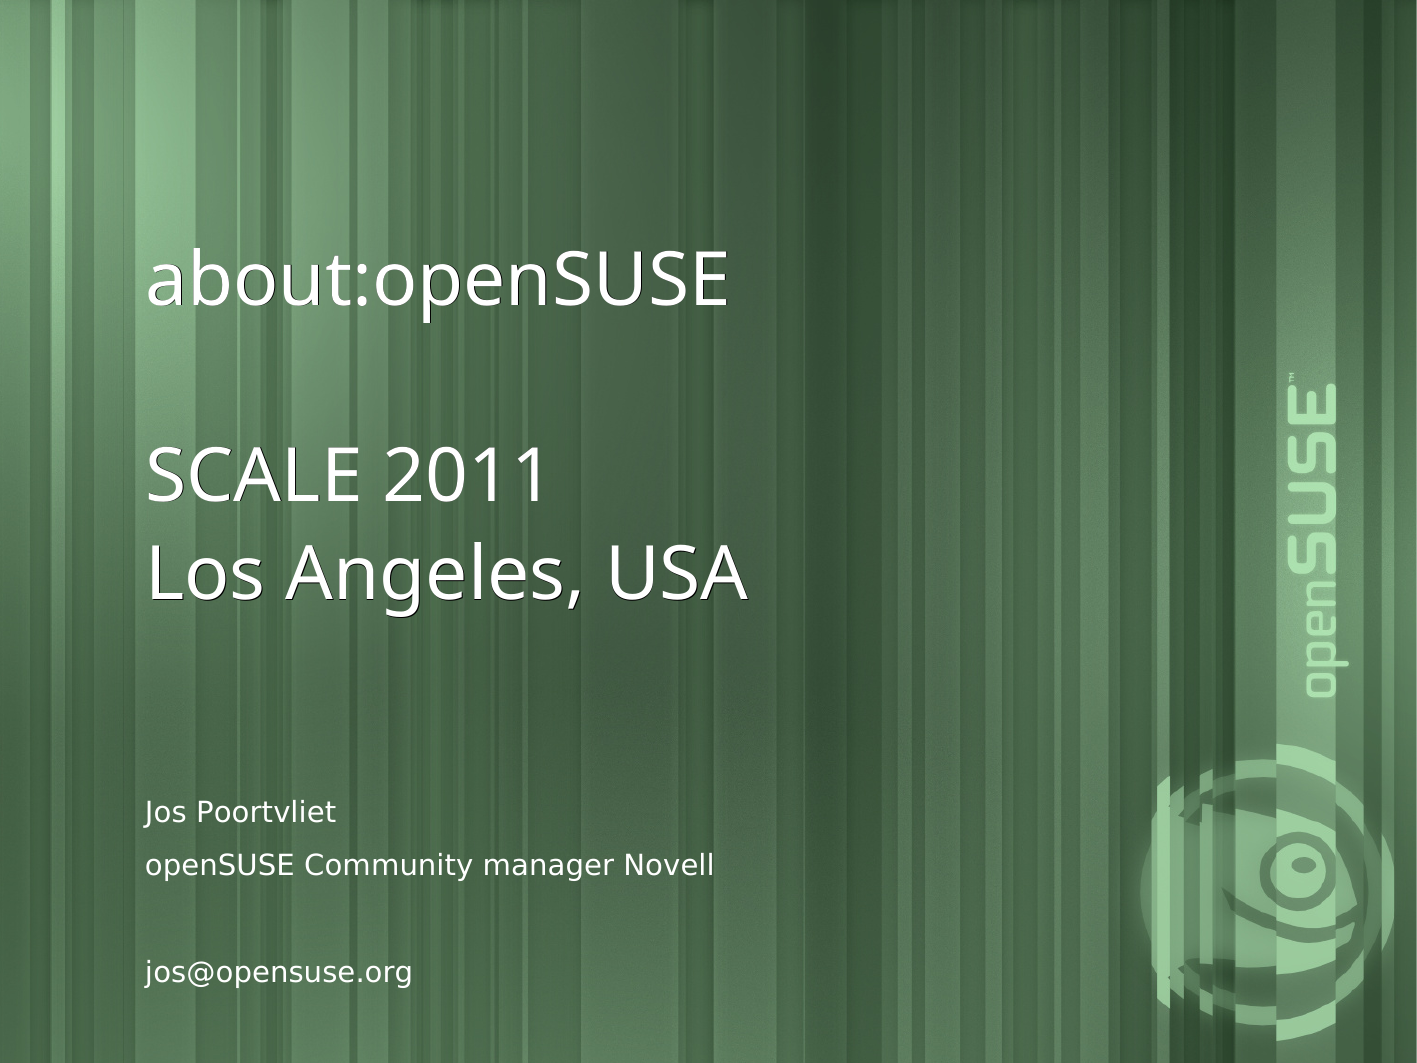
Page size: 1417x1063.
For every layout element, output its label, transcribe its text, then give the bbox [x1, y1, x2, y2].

title about:openSUSE SCALE 2011 Los Angeles, USA [145, 215, 1358, 631]
picture [0, 0, 1417, 1063]
subtitle Jos Poortvliet openSUSE Community manager Novell jos@opensuse.org [144, 794, 768, 989]
